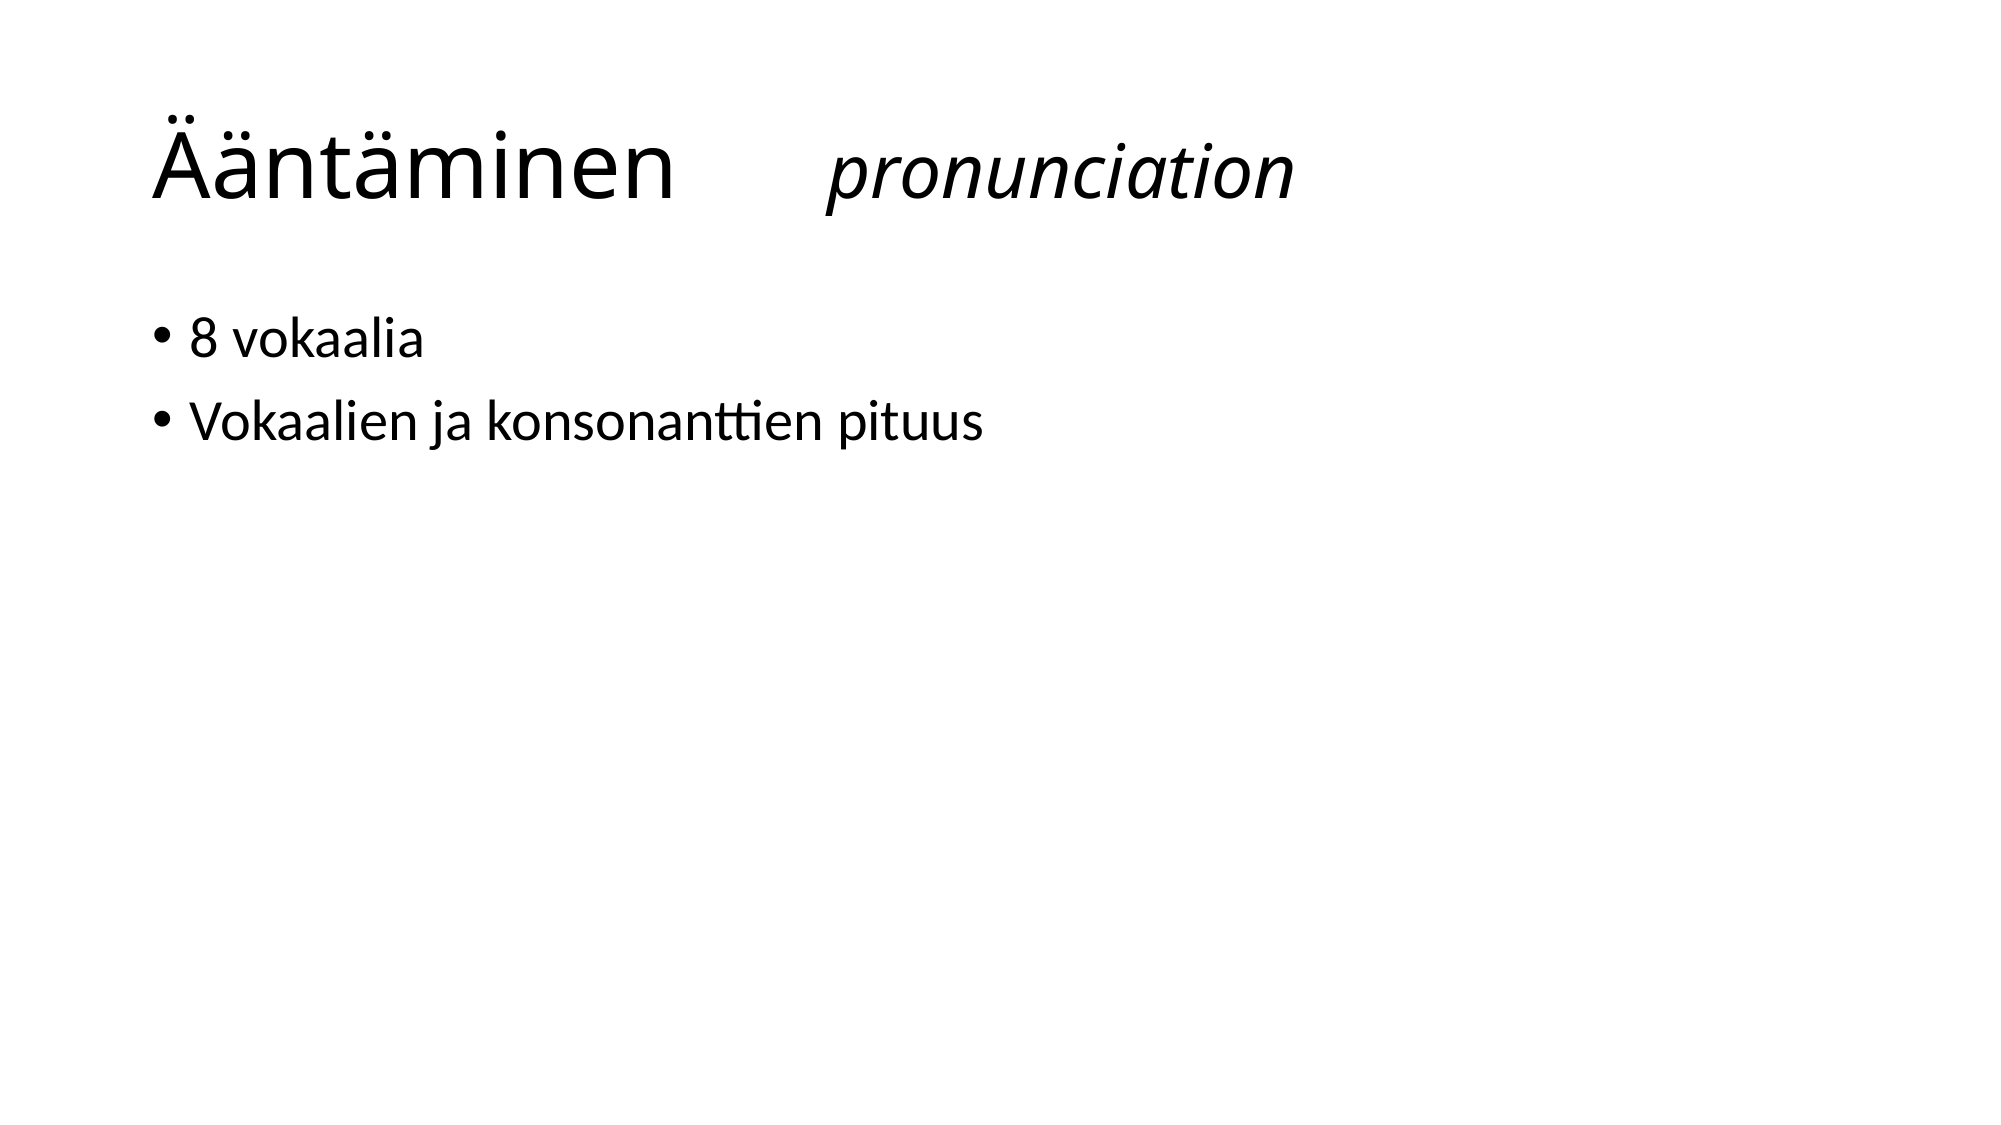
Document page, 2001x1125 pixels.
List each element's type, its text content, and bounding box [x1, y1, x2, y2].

title Ääntäminen pronunciation [137, 59, 1863, 278]
list 8 vokaalia Vokaalien ja konsonanttien pituus [137, 299, 1863, 1014]
